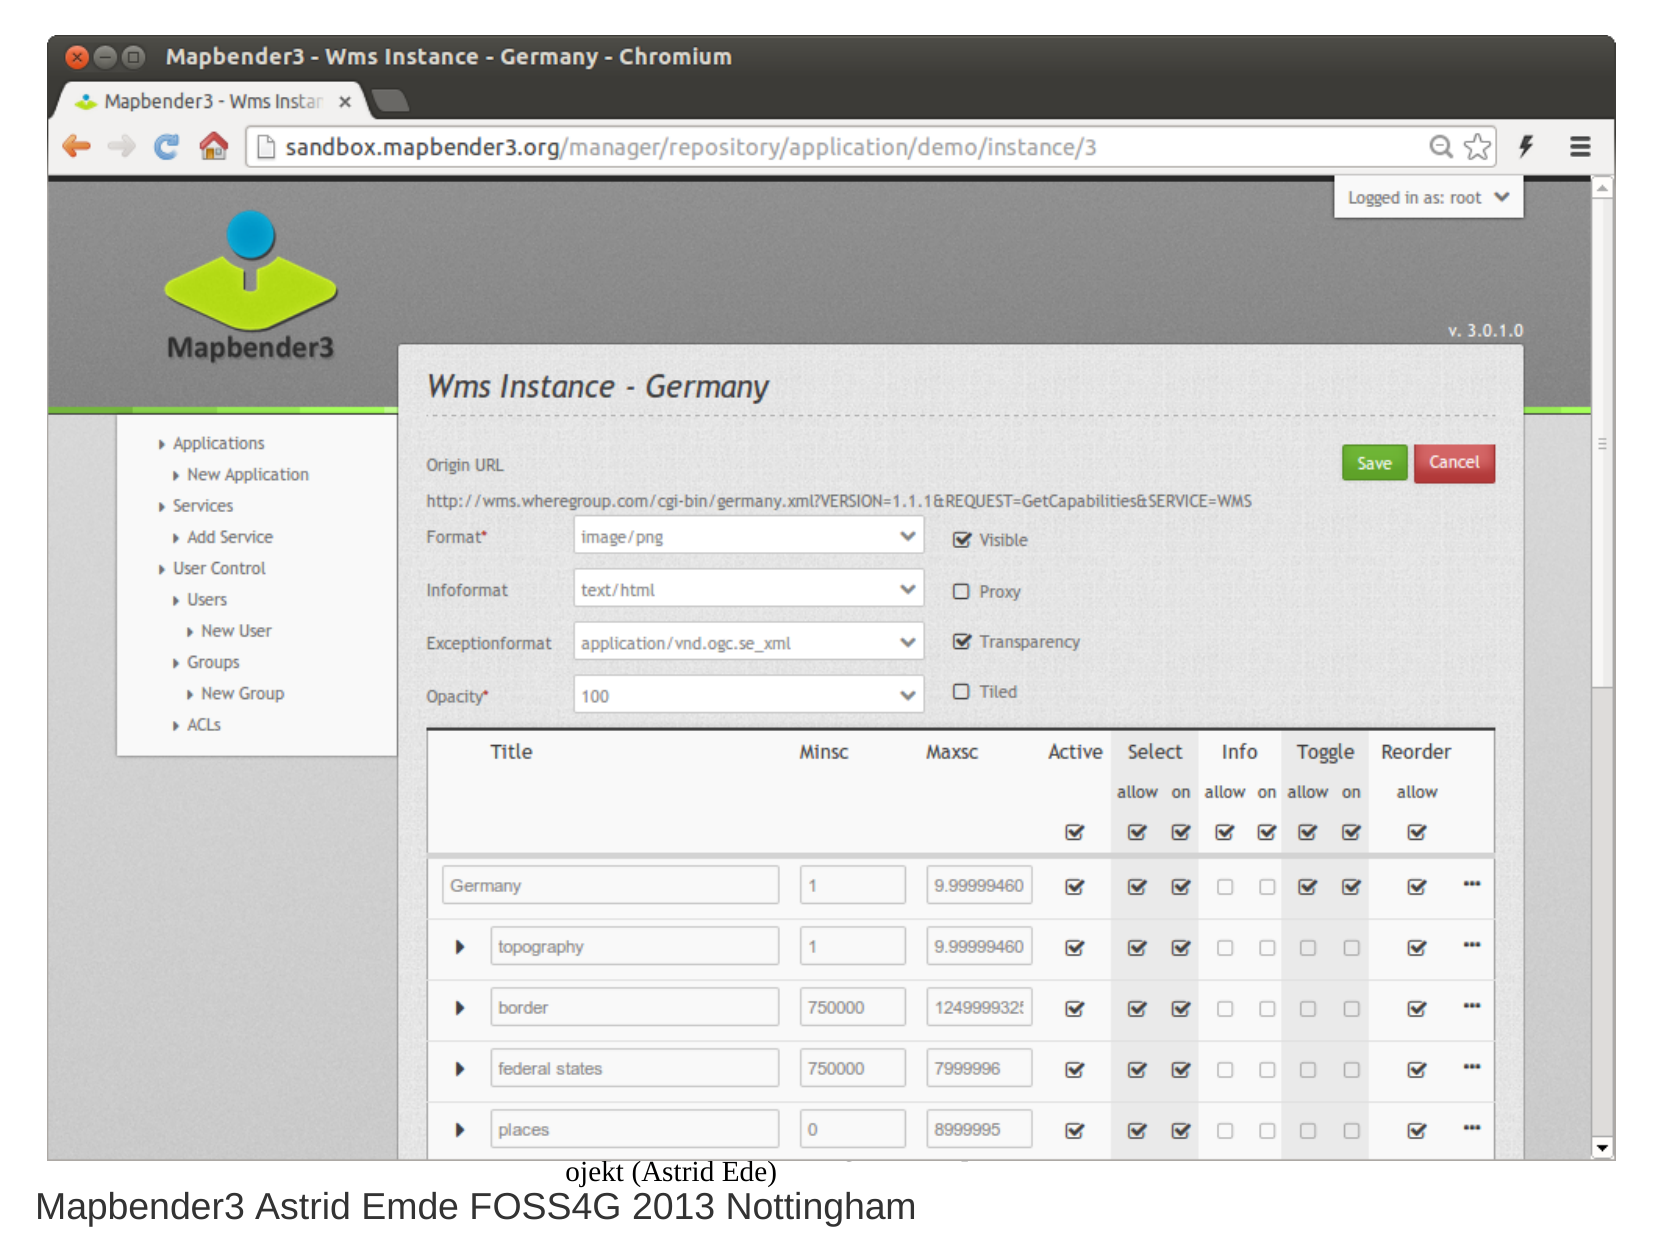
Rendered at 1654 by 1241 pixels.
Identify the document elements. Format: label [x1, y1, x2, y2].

picture [47, 35, 1616, 1161]
